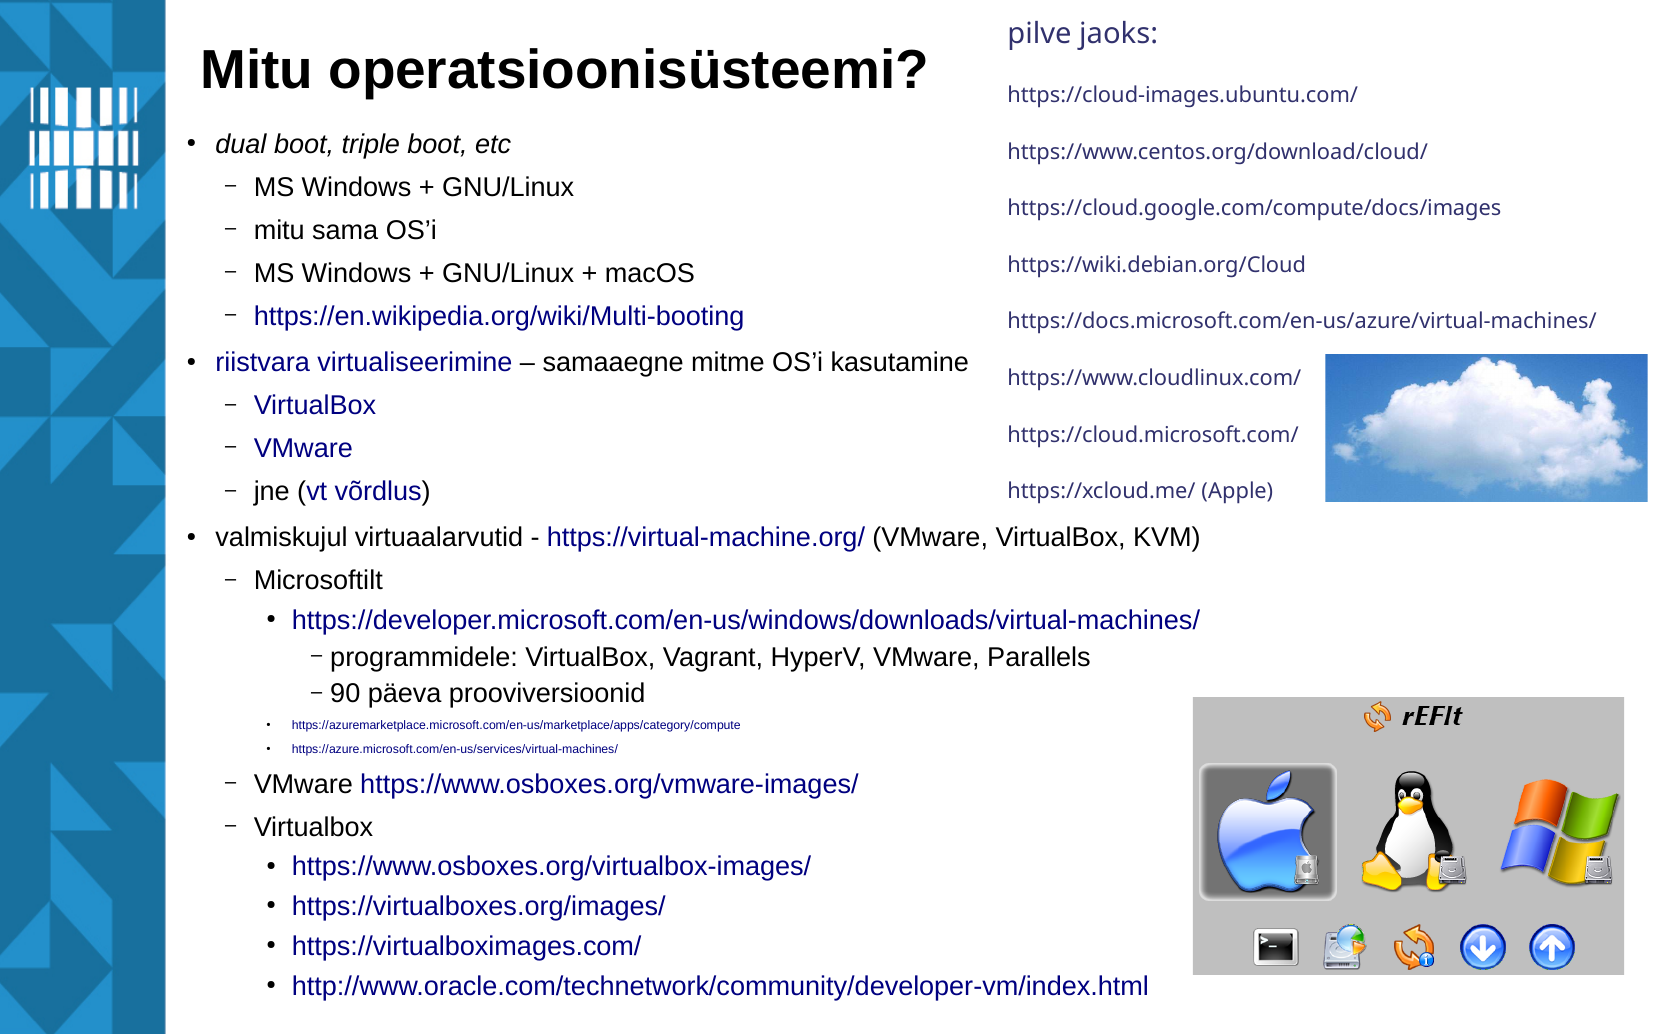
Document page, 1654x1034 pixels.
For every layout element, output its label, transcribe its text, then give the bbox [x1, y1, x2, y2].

title Mitu operatsioonisüsteemi? [200, 32, 975, 107]
list dual boot, triple boot, etc MS Windows + GNU/Linux mitu sama OS’i MS Windows + GNU/Linux + macOS https://en.wikipedia.org/wiki/Multi-booting riistvara virtualiseerimine – samaaegne mitme OS’i kasutamine VirtualBox VMware jne (vt võrdlus) valmiskujul virtuaalarvutid - https://virtual-machine.org/ (VMware, VirtualBox, KVM) Microsoftilt https://developer.microsoft.com/en-us/windows/downloads/virtual-machines/ programmidele: VirtualBox, Vagrant, HyperV, VMware, Parallels 90 päeva prooviversioonid https://azuremarketplace.microsoft.com/en-us/marketplace/apps/category/compute https://azure.microsoft.com/en-us/services/virtual-machines/ VMware https://www.osboxes.org/vmware-images/ Virtualbox https://www.osboxes.org/virtualbox-images/ https://virtualboxes.org/images/ https://virtualboximages.com/ http://www.oracle.com/technetwork/community/developer-vm/index.html [177, 129, 1595, 1004]
text_box pilve jaoks: https://cloud-images.ubuntu.com/ https://www.centos.org/download/cloud/ https://cloud.google.com/compute/docs/images https://wiki.debian.org/Cloud https://docs.microsoft.com/en-us/azure/virtual-machines/ https://www.cloudlinux.com/ https://cloud.microsoft.com/ https://xcloud.me/ (Apple) [1007, 12, 1640, 506]
picture [1192, 697, 1625, 975]
picture [1325, 354, 1648, 502]
